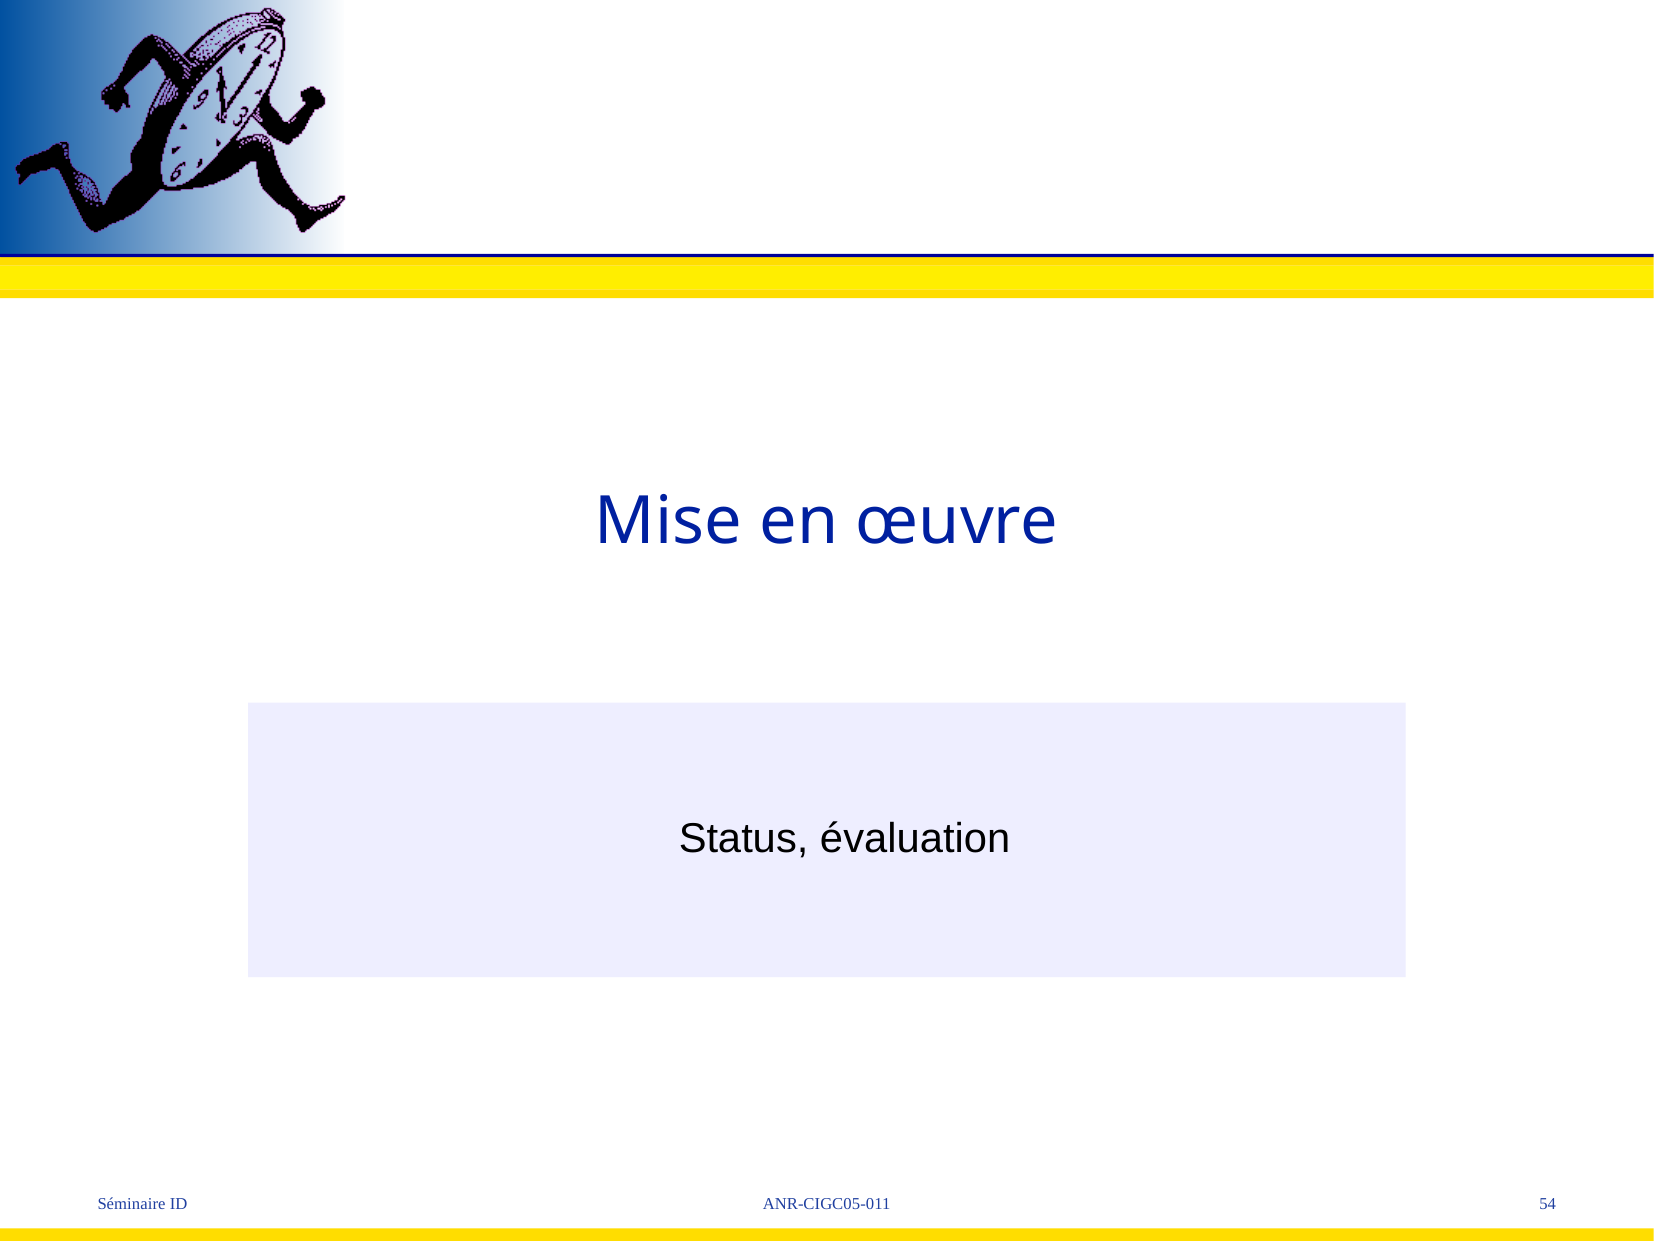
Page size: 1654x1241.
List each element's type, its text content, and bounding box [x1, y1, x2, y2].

picture [14, 0, 353, 245]
subtitle Status, évaluation [248, 702, 1406, 978]
title Mise en œuvre [123, 385, 1530, 652]
